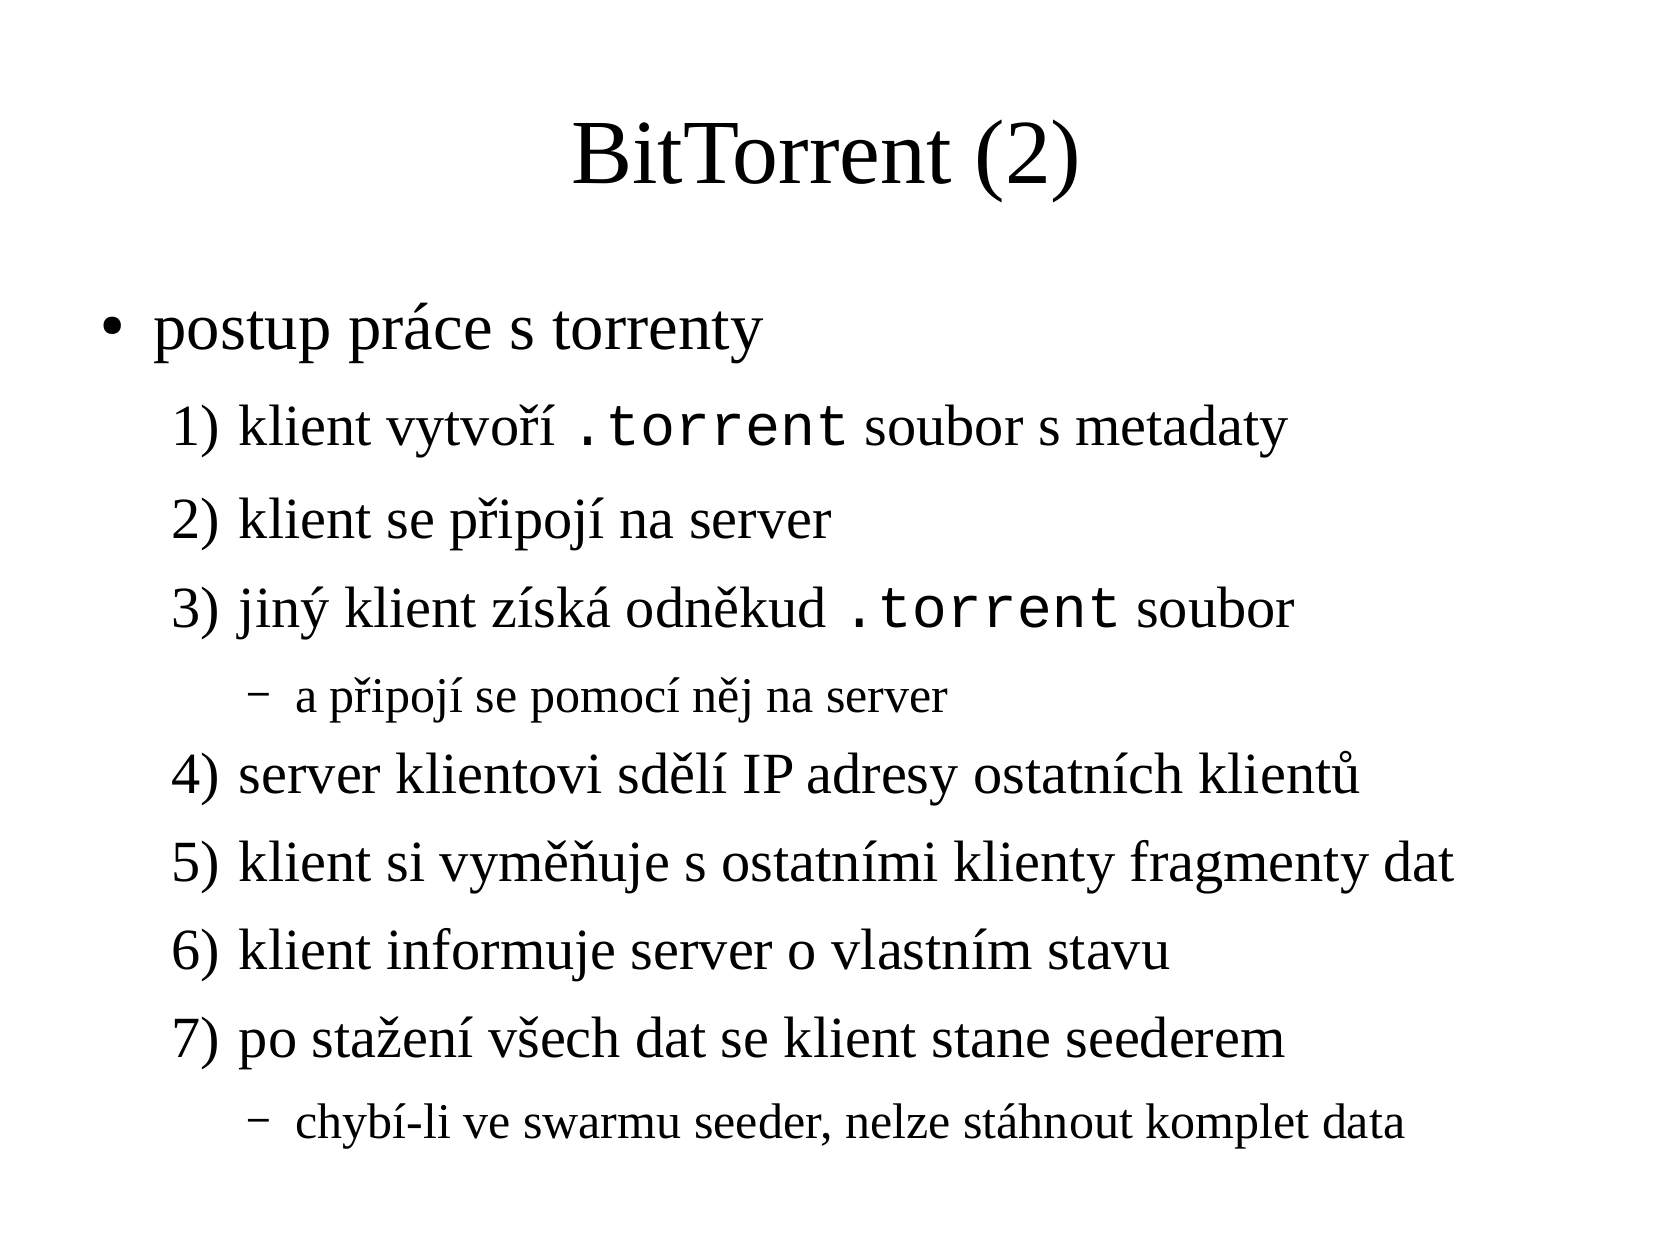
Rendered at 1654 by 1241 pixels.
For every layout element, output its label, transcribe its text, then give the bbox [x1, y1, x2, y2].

title BitTorrent (2) [82, 49, 1571, 257]
list postup práce s torrenty klient vytvoří .torrent soubor s metadaty klient se připojí na server jiný klient získá odněkud .torrent soubor a připojí se pomocí něj na server server klientovi sdělí IP adresy ostatních klientů klient si vyměňuje s ostatními klienty fragmenty dat klient informuje server o vlastním stavu po stažení všech dat se klient stane seederem chybí-li ve swarmu seeder, nelze stáhnout komplet data [82, 290, 1571, 1211]
